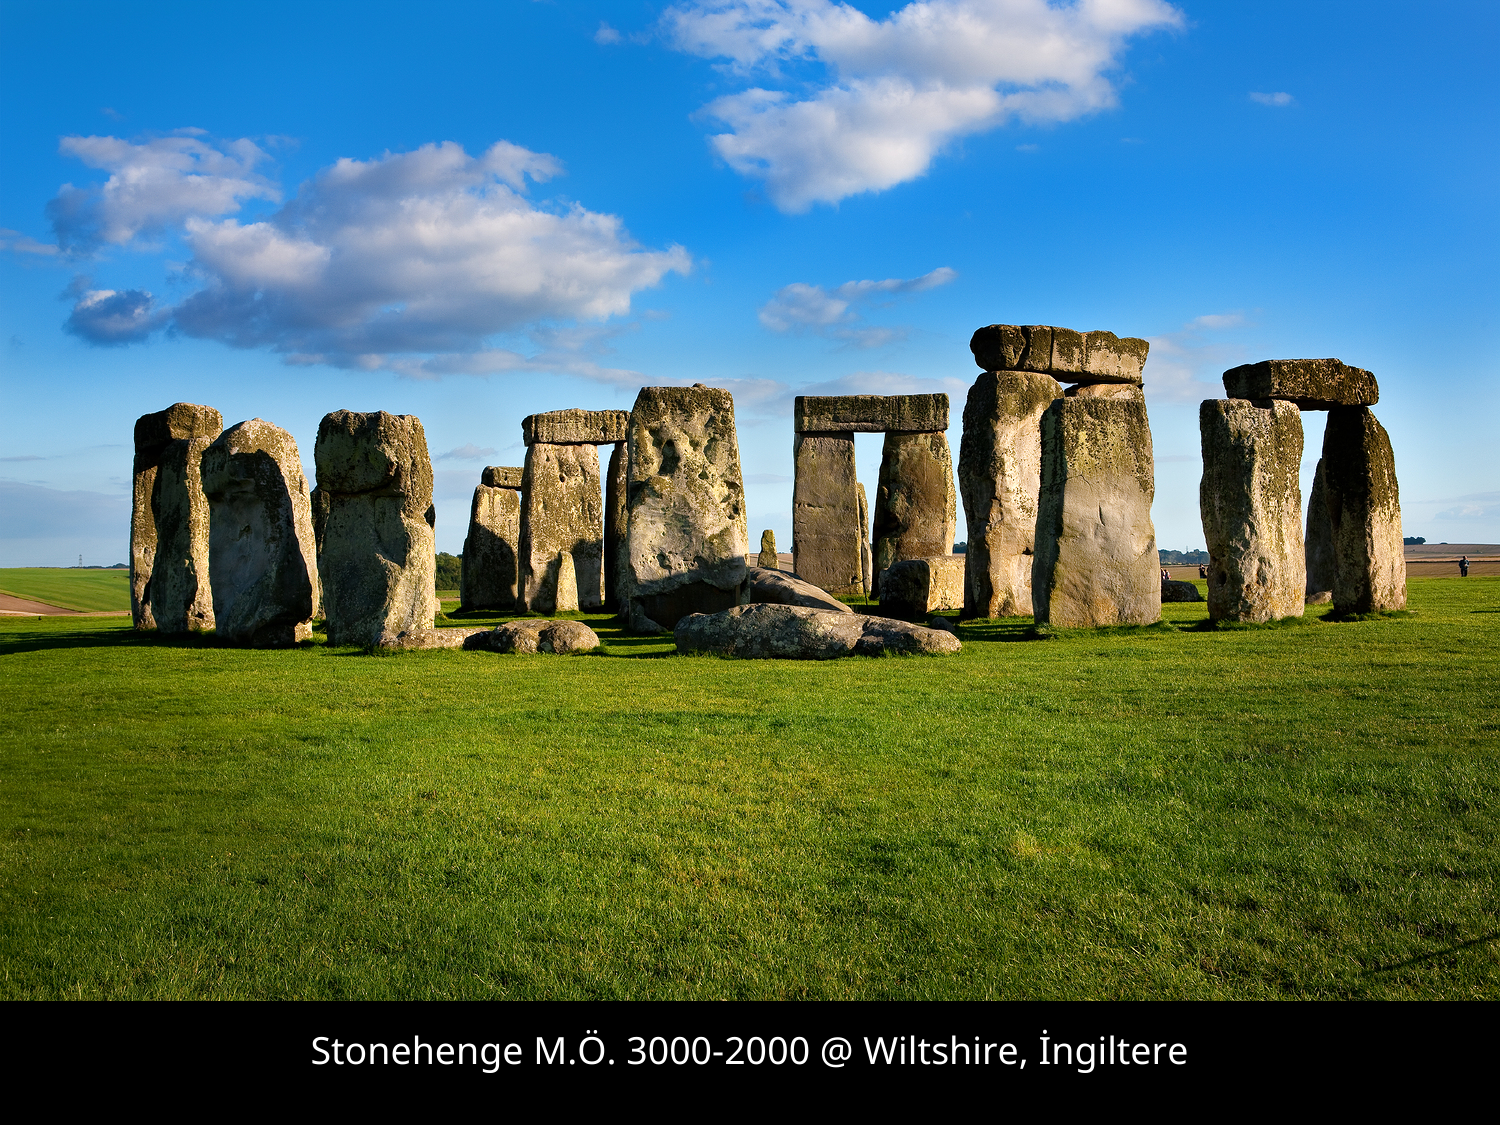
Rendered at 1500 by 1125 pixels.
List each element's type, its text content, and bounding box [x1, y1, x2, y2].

picture [0, 0, 1500, 1001]
text_box Stonehenge M.Ö. 3000-2000 @ Wiltshire, İngiltere [15, 1020, 1486, 1080]
